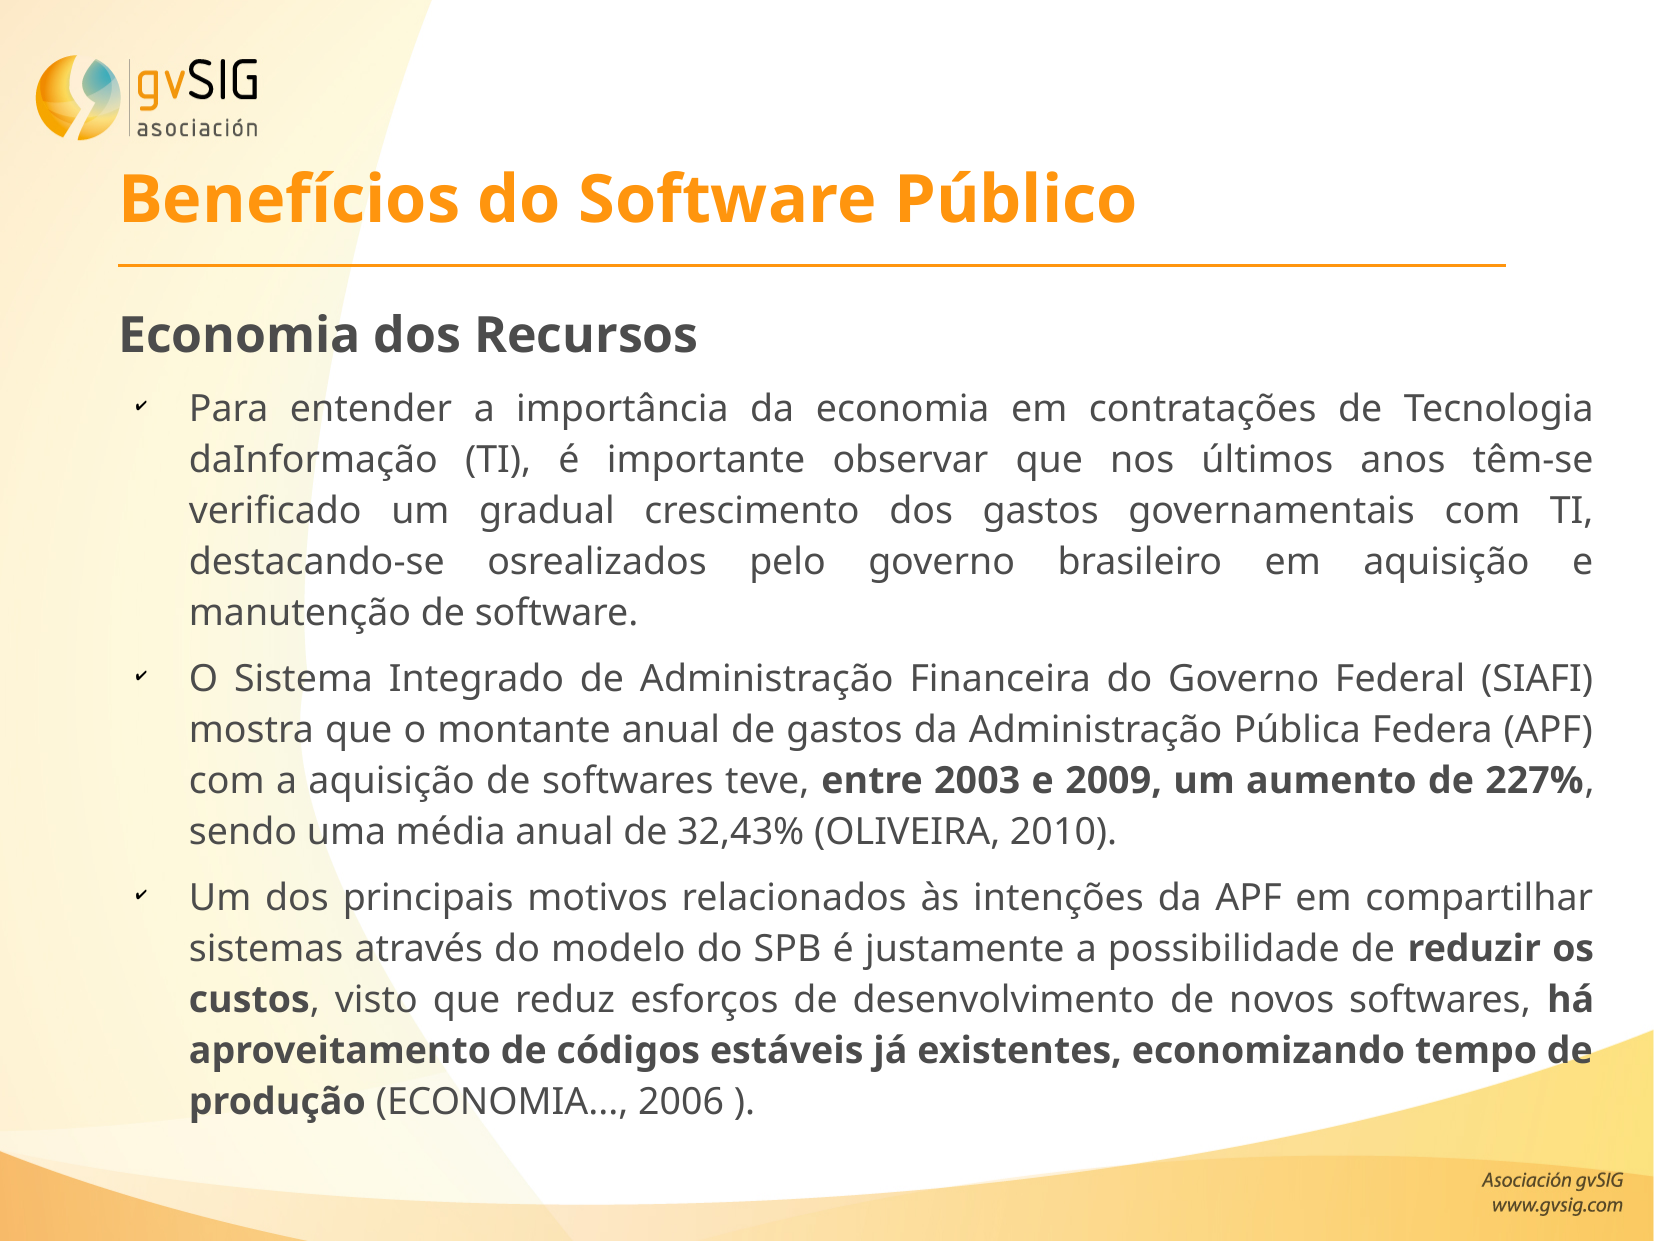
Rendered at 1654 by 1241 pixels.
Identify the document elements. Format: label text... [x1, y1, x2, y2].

picture [0, 0, 1654, 1241]
list Economia dos Recursos Para entender a importância da economia em contratações de Tecnologia daInformação (TI), é importante observar que nos últimos anos têm-se verificado um gradual crescimento dos gastos governamentais com TI, destacando-se osrealizados pelo governo brasileiro em aquisição e manutenção de software. O Sistema Integrado de Administração Financeira do Governo Federal (SIAFI) mostra que o montante anual de gastos da Administração Pública Federa (APF) com a aquisição de softwares teve, entre 2003 e 2009, um aumento de 227%, sendo uma média anual de 32,43% (OLIVEIRA, 2010). Um dos principais motivos relacionados às intenções da APF em compartilhar sistemas através do modelo do SPB é justamente a possibilidade de reduzir os custos, visto que reduz esforços de desenvolvimento de novos softwares, há aproveitamento de códigos estáveis já existentes, economizando tempo de produção (ECONOMIA..., 2006 ). [118, 298, 1595, 1106]
title Benefícios do Software Público [118, 147, 1607, 246]
